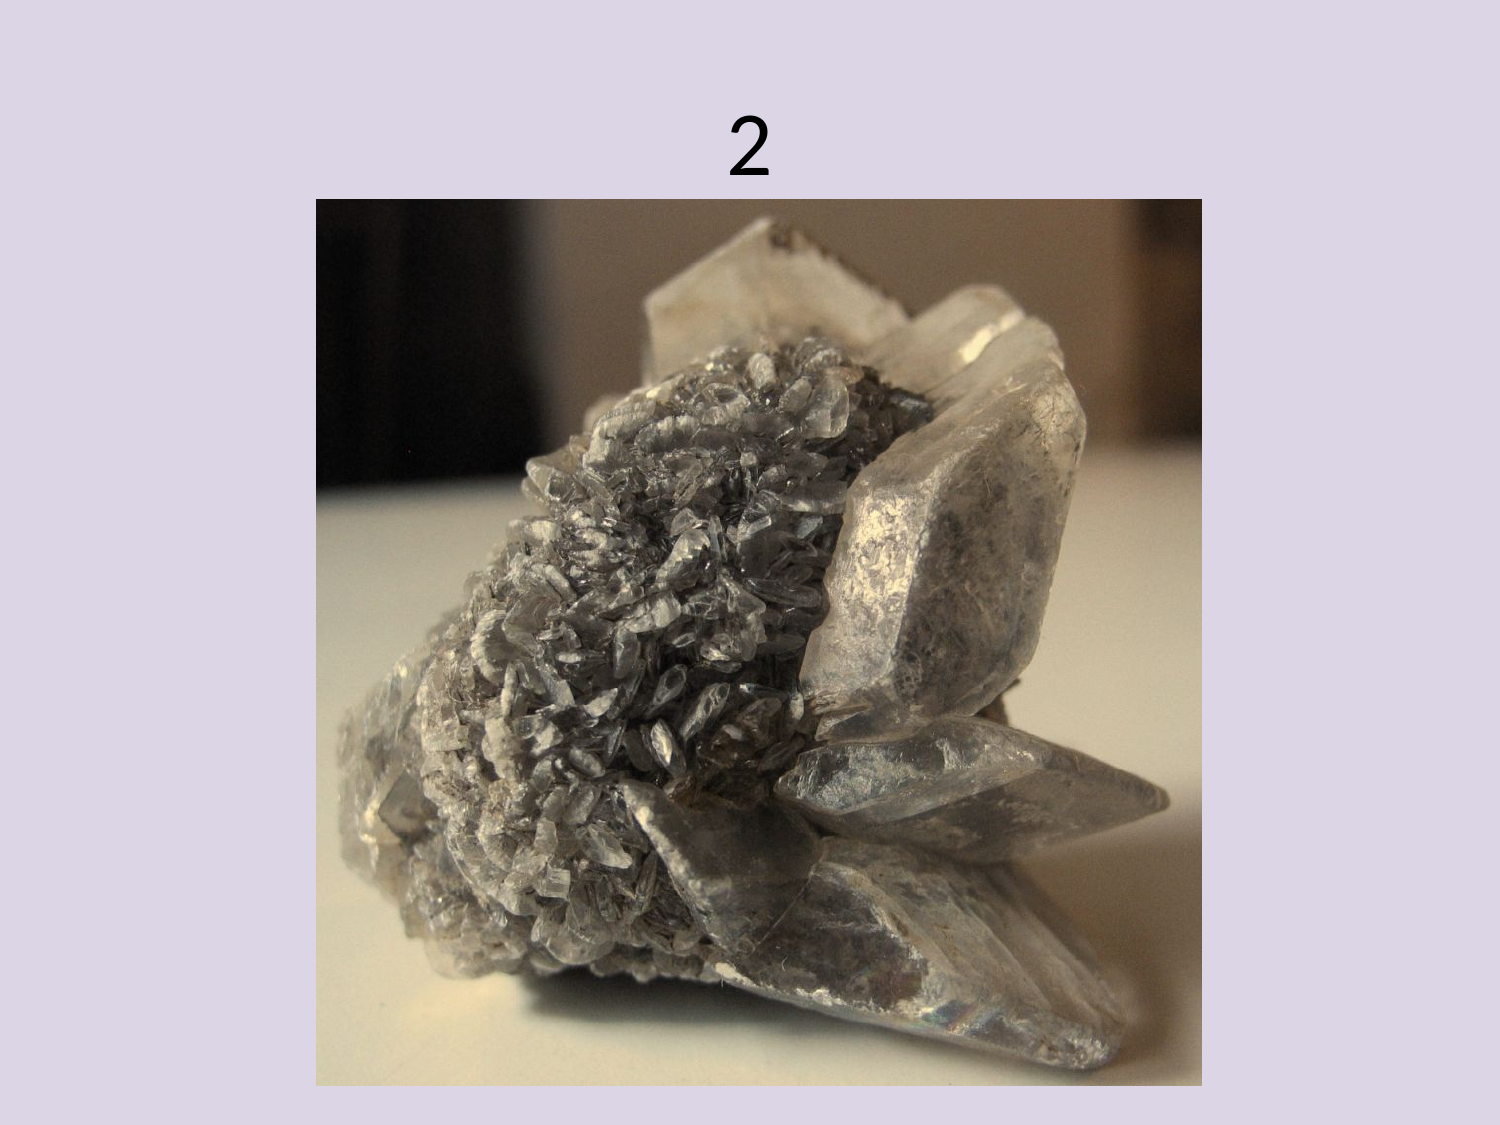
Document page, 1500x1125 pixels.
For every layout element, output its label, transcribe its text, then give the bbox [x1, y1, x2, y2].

title 2 [75, 45, 1426, 233]
picture [316, 199, 1202, 1086]
